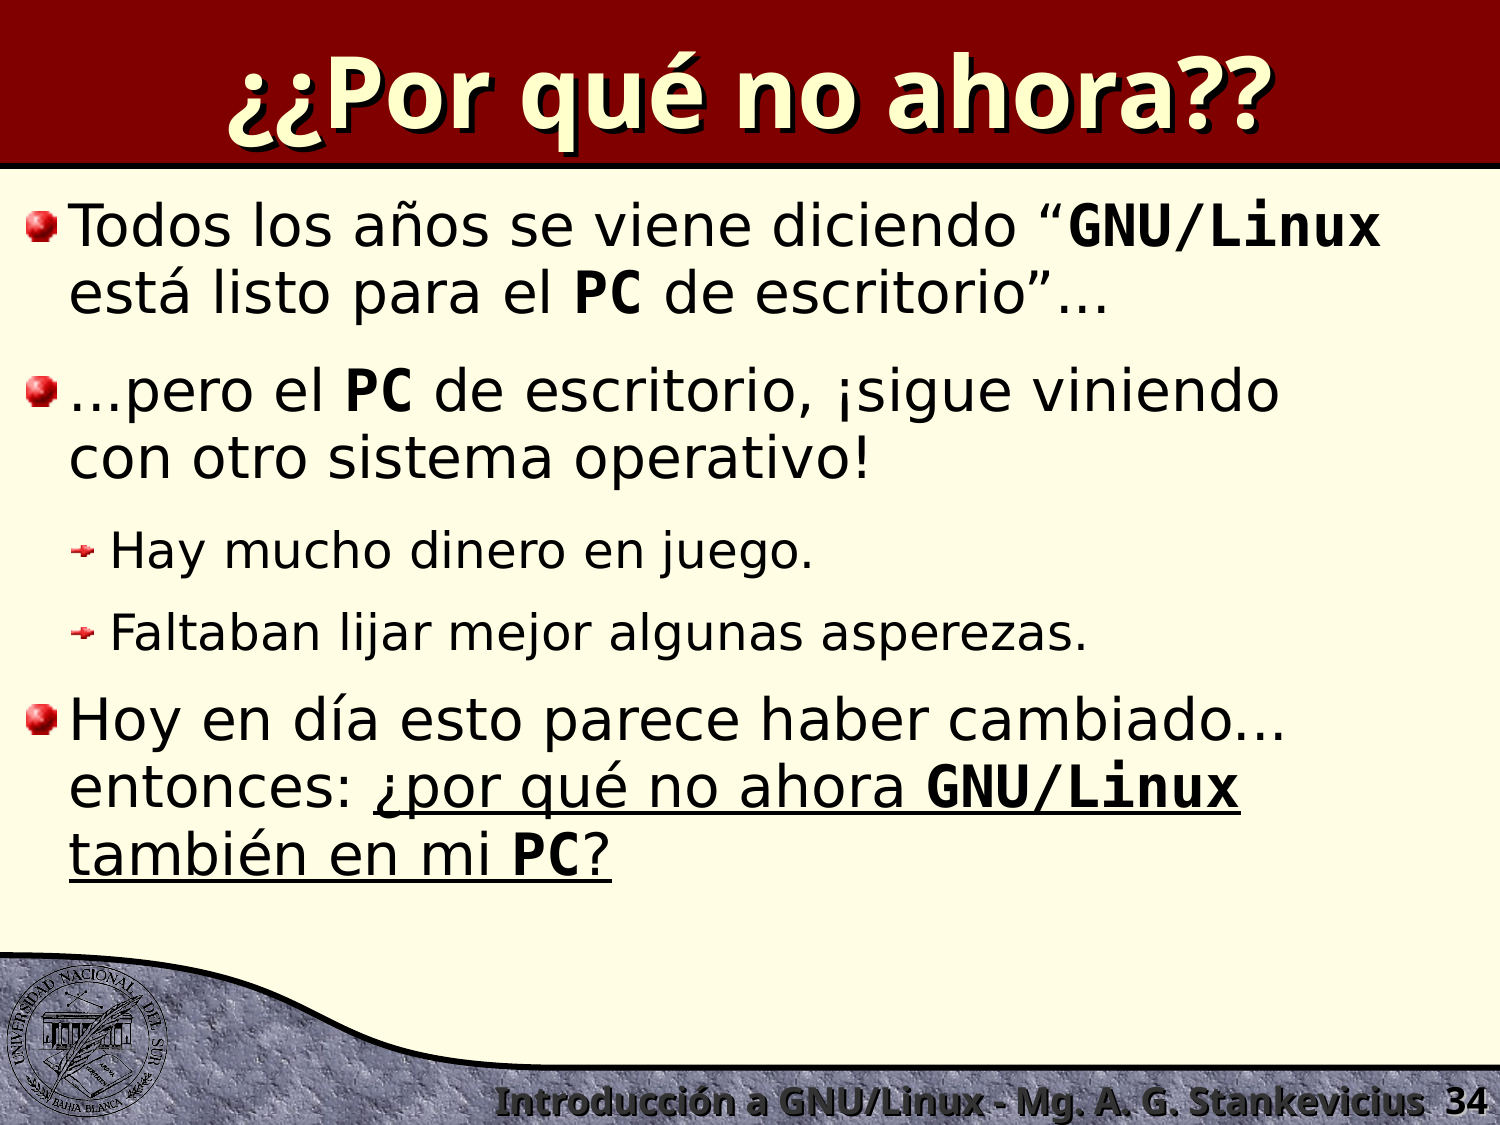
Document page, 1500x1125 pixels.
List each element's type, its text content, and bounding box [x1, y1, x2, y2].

picture [1059, 1100, 1065, 1110]
title ¿¿Por qué no ahora?? [15, 12, 1485, 153]
list Todos los años se viene diciendo “GNU/Linux está listo para el PC de escritorio”... ...pero el PC de escritorio, ¡sigue viniendo con otro sistema operativo! Hay mucho dinero en juego. Faltaban lijar mejor algunas asperezas. Hoy en día esto parece haber cambiado... entonces: ¿por qué no ahora GNU/Linux también en mi PC? [11, 192, 1486, 935]
picture [0, 956, 1500, 1125]
